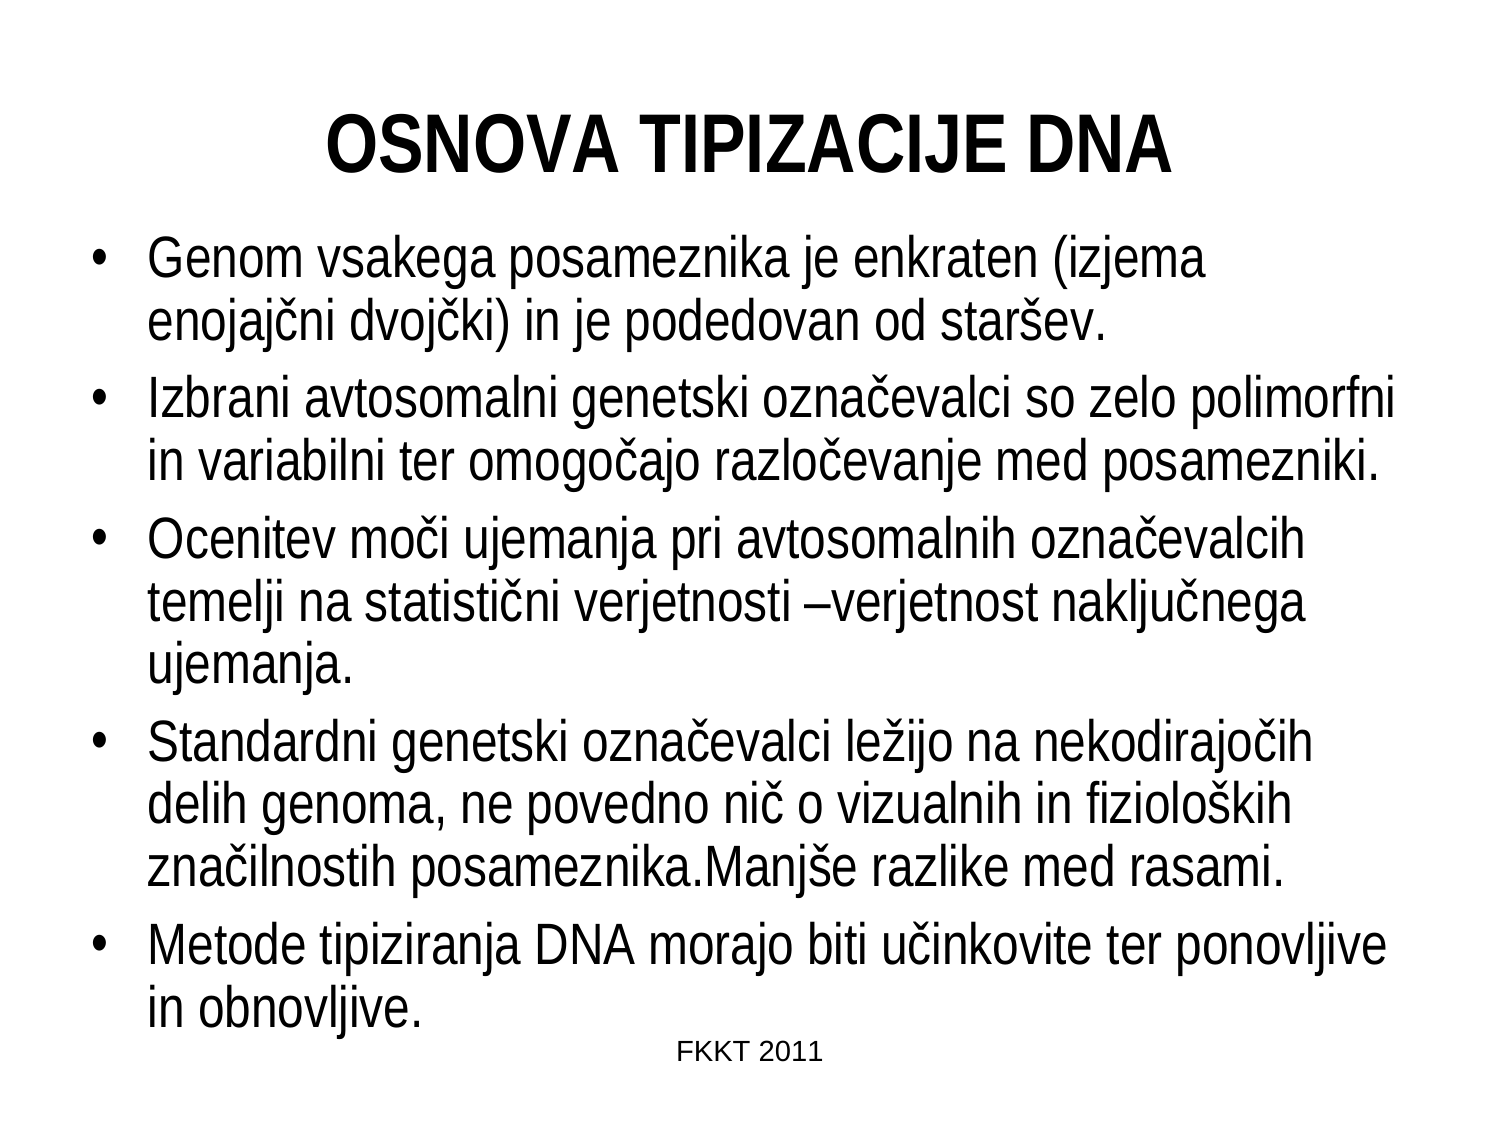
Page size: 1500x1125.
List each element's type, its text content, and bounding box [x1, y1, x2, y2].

list Genom vsakega posameznika je enkraten (izjema enojajčni dvojčki) in je podedovan od staršev. Izbrani avtosomalni genetski označevalci so zelo polimorfni in variabilni ter omogočajo razločevanje med posamezniki. Ocenitev moči ujemanja pri avtosomalnih označevalcih temelji na statistični verjetnosti –verjetnost naključnega ujemanja. Standardni genetski označevalci ležijo na nekodirajočih delih genoma, ne povedno nič o vizualnih in fizioloških značilnostih posameznika.Manjše razlike med rasami. Metode tipiziranja DNA morajo biti učinkovite ter ponovljive in obnovljive. [76, 219, 1419, 1125]
title OSNOVA TIPIZACIJE DNA [75, 45, 1426, 233]
